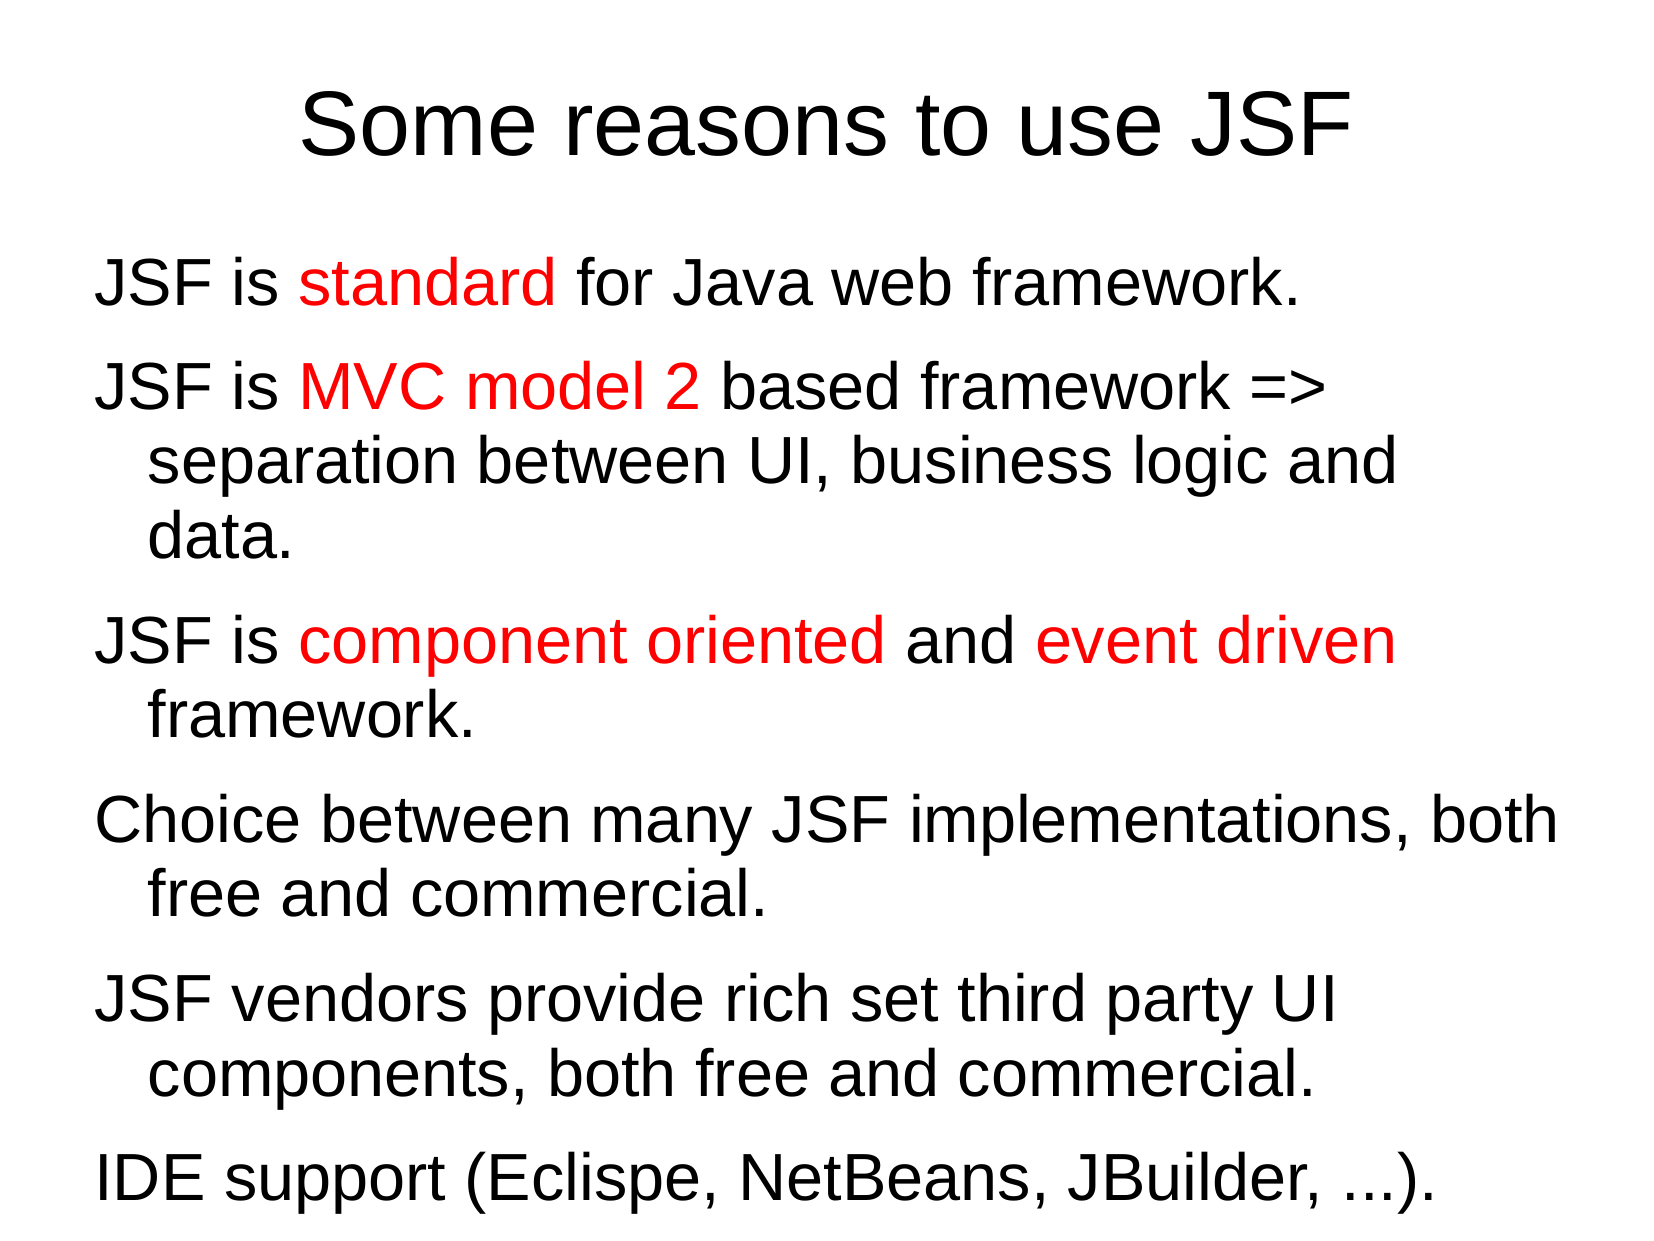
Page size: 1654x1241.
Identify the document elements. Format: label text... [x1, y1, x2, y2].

list JSF is standard for Java web framework. JSF is MVC model 2 based framework => separation between UI, business logic and data. JSF is component oriented and event driven framework. Choice between many JSF implementations, both free and commercial. JSF vendors provide rich set third party UI components, both free and commercial. IDE support (Eclispe, NetBeans, JBuilder, ...). [76, 244, 1565, 1215]
title Some reasons to use JSF [82, 27, 1571, 220]
